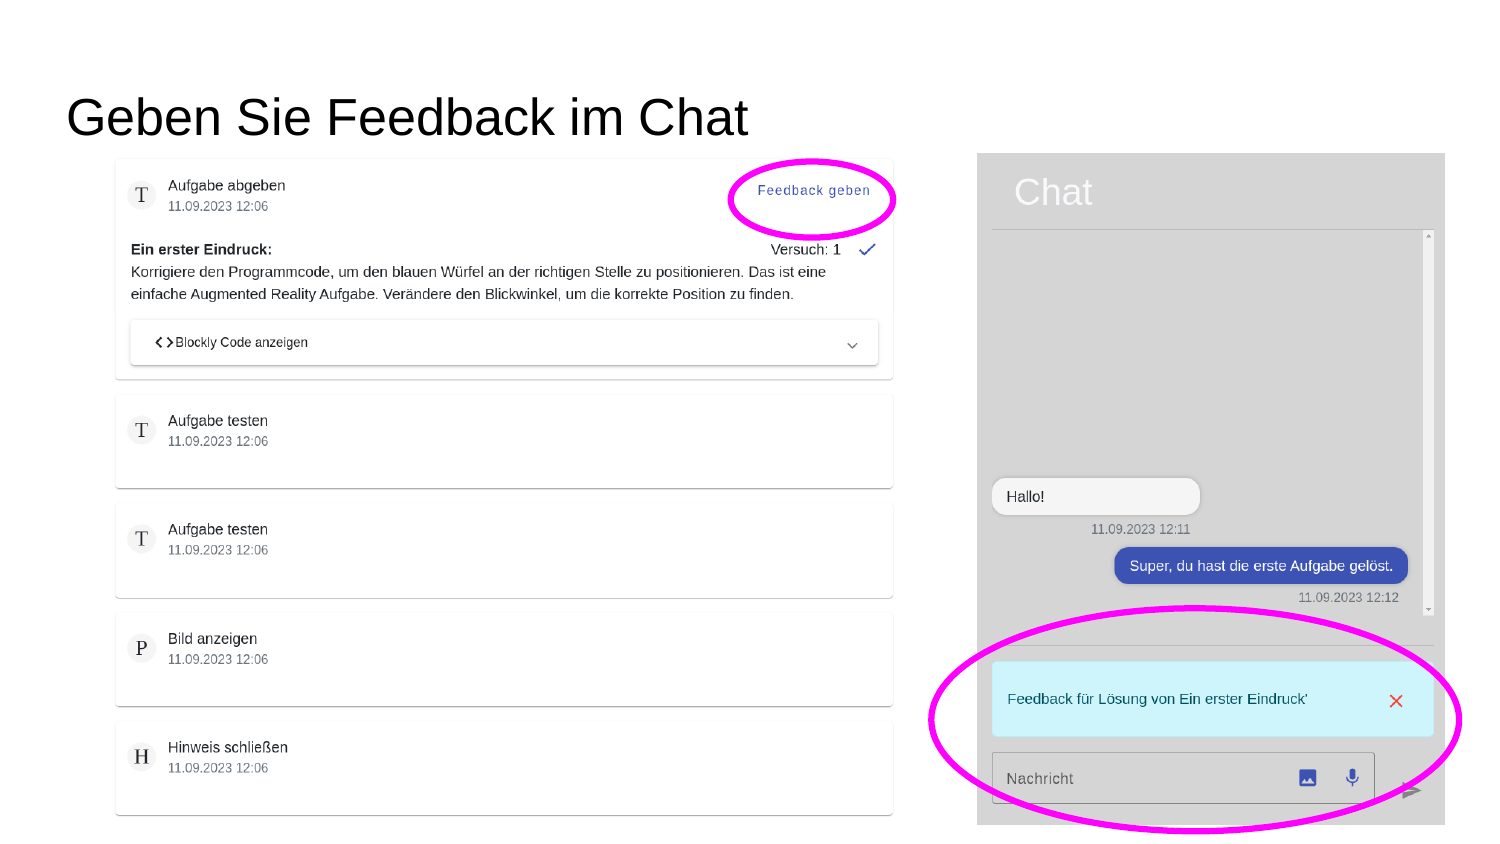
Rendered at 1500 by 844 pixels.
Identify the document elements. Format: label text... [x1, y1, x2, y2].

picture [110, 167, 1445, 825]
picture [935, 612, 1445, 825]
picture [1307, 762, 1445, 825]
title Geben Sie Feedback im Chat [51, 72, 1449, 167]
picture [734, 167, 889, 234]
